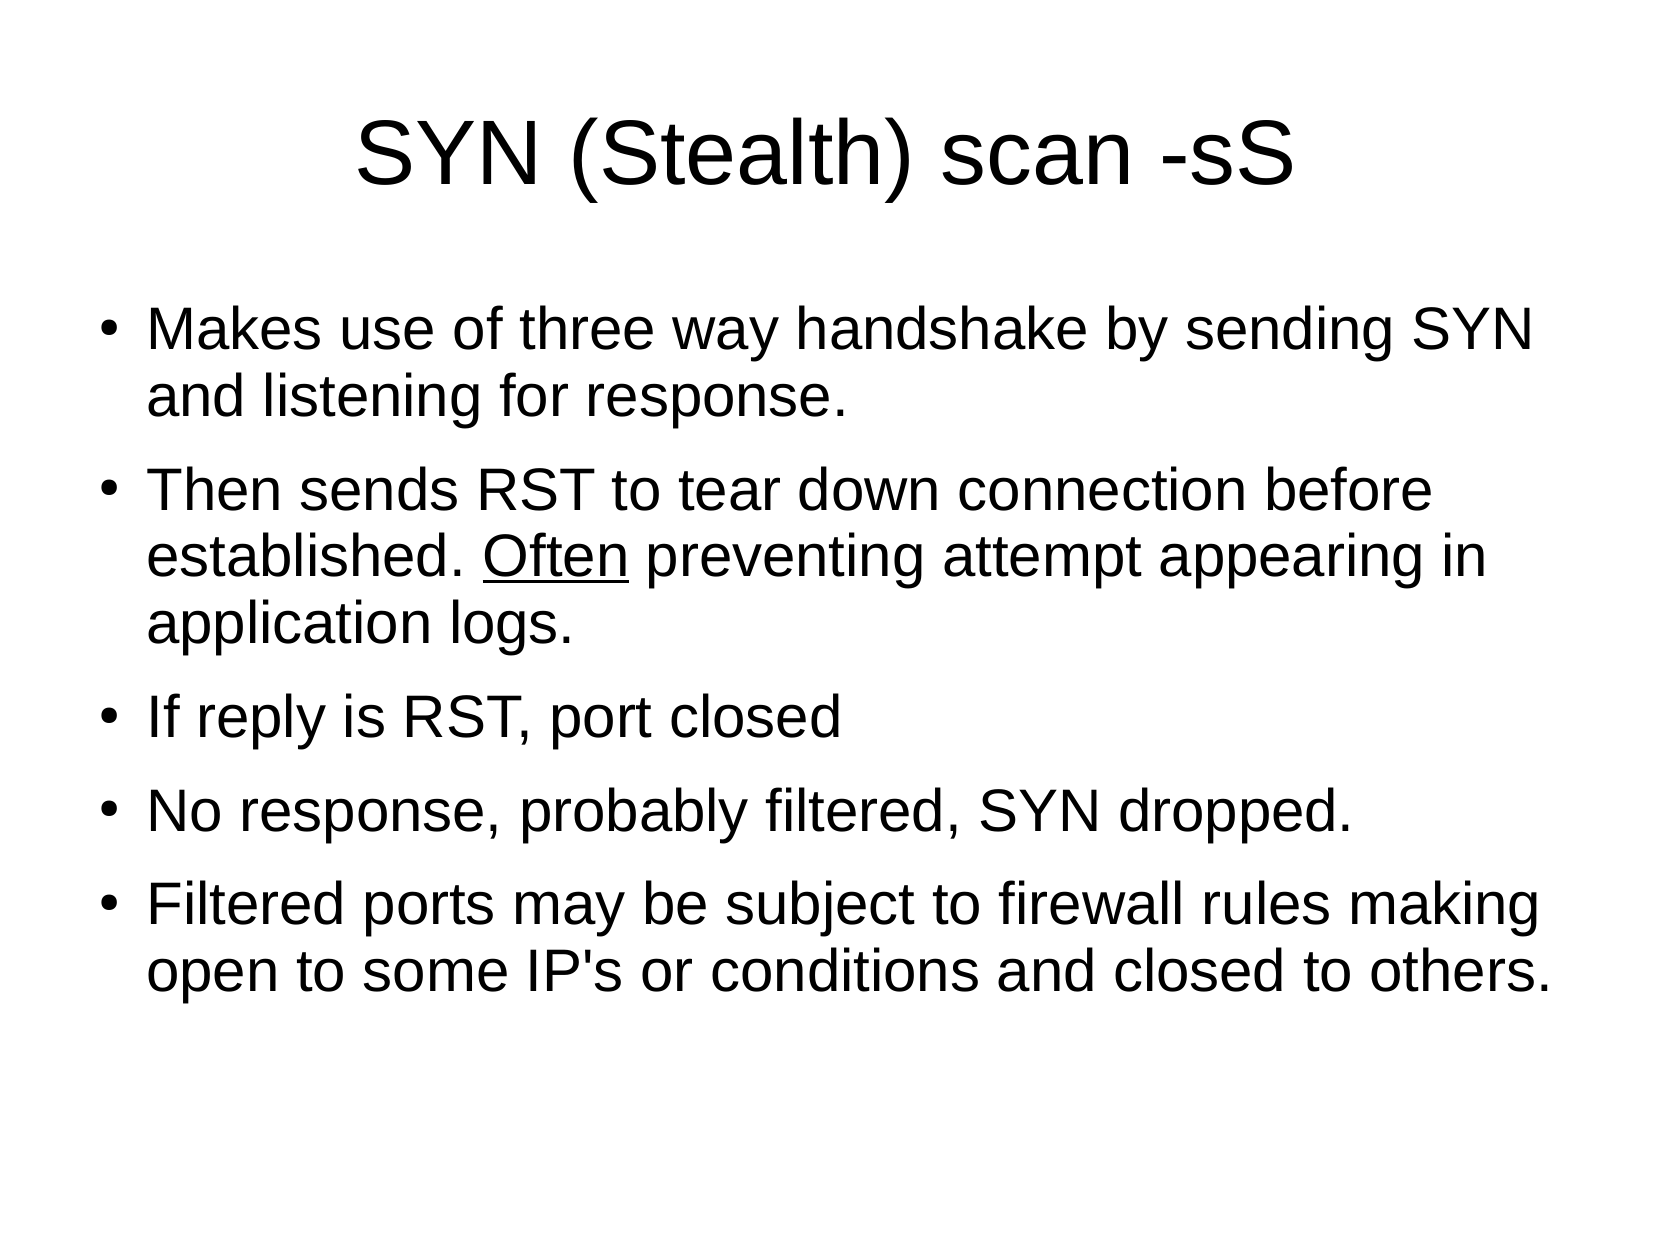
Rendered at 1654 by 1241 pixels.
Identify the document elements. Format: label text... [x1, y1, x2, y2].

list Makes use of three way handshake by sending SYN and listening for response. Then sends RST to tear down connection before established. Often preventing attempt appearing in application logs. If reply is RST, port closed No response, probably filtered, SYN dropped. Filtered ports may be subject to firewall rules making open to some IP's or conditions and closed to others. [82, 290, 1571, 1010]
title SYN (Stealth) scan -sS [82, 49, 1571, 257]
